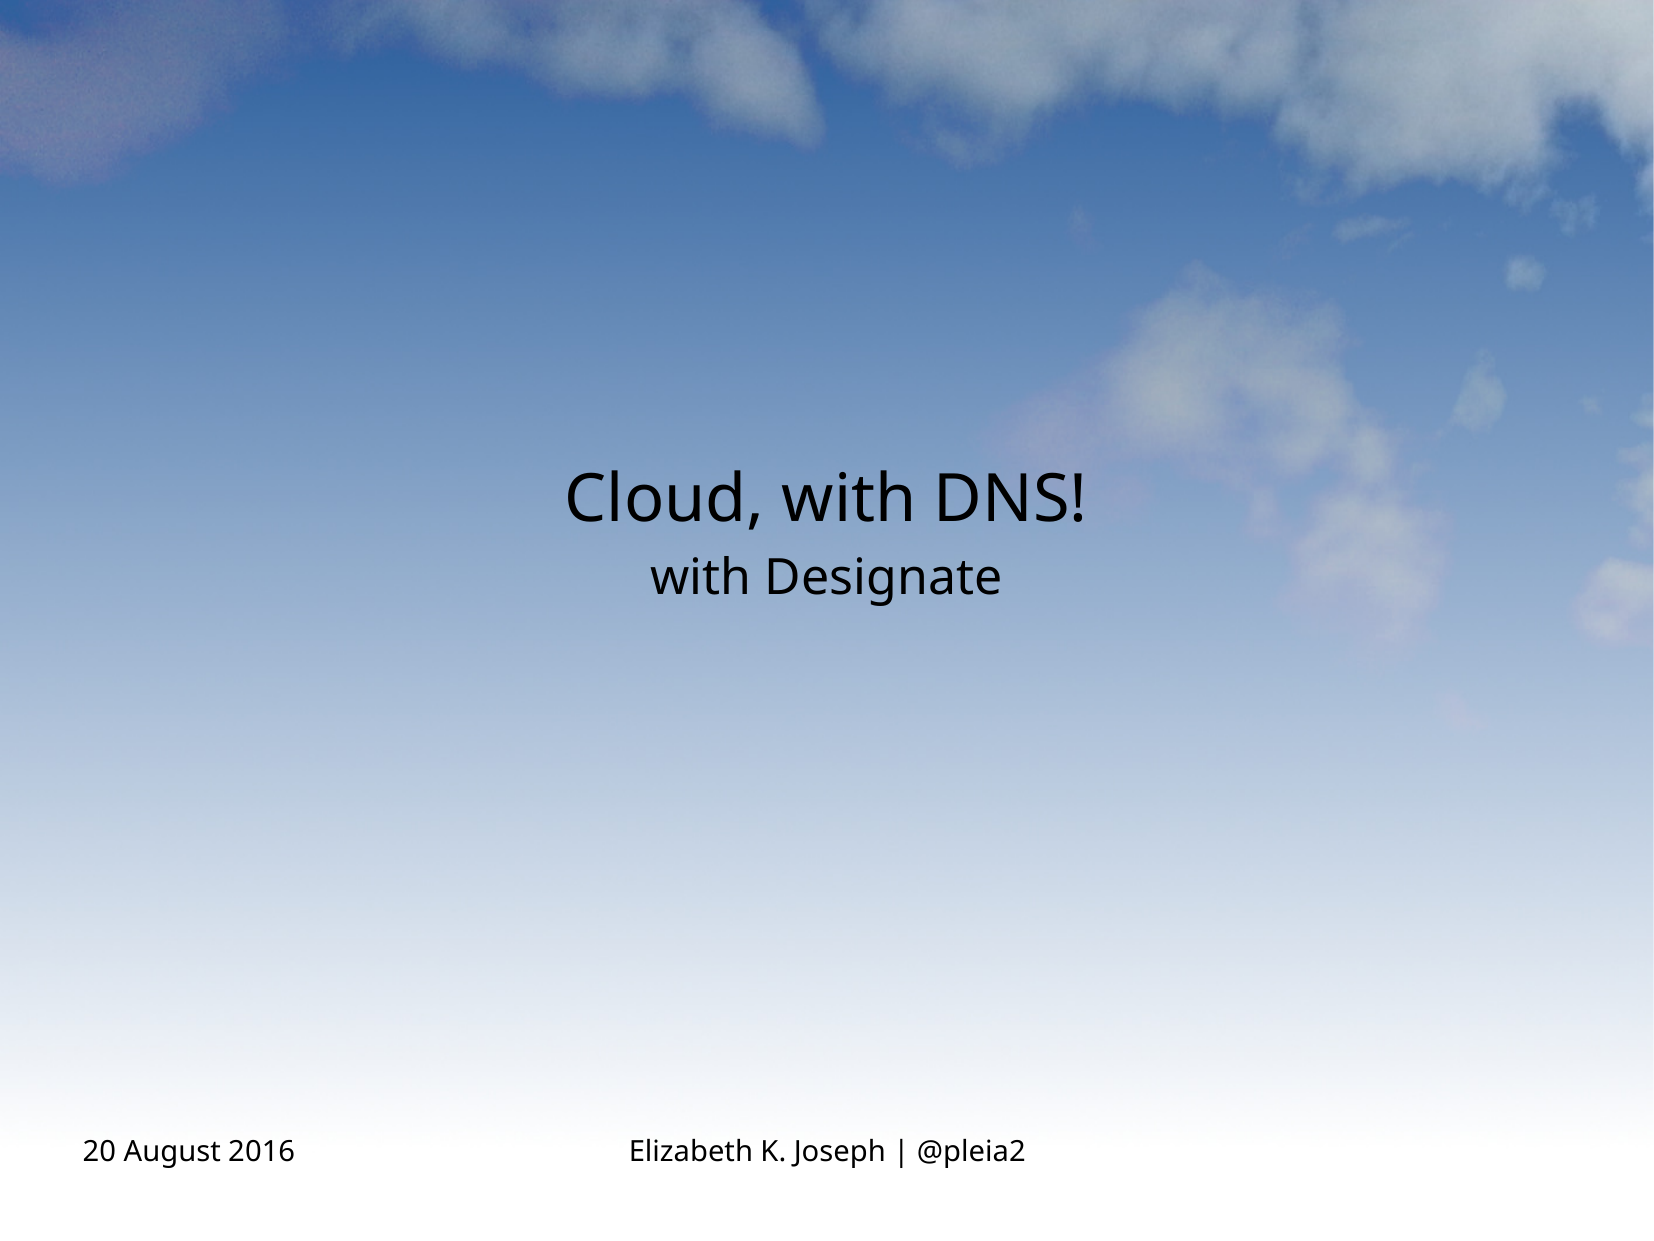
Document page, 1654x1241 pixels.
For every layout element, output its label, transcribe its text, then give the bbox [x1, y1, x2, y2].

subtitle Cloud, with DNS! with Designate [82, 49, 1571, 1010]
picture [0, 0, 1654, 1241]
